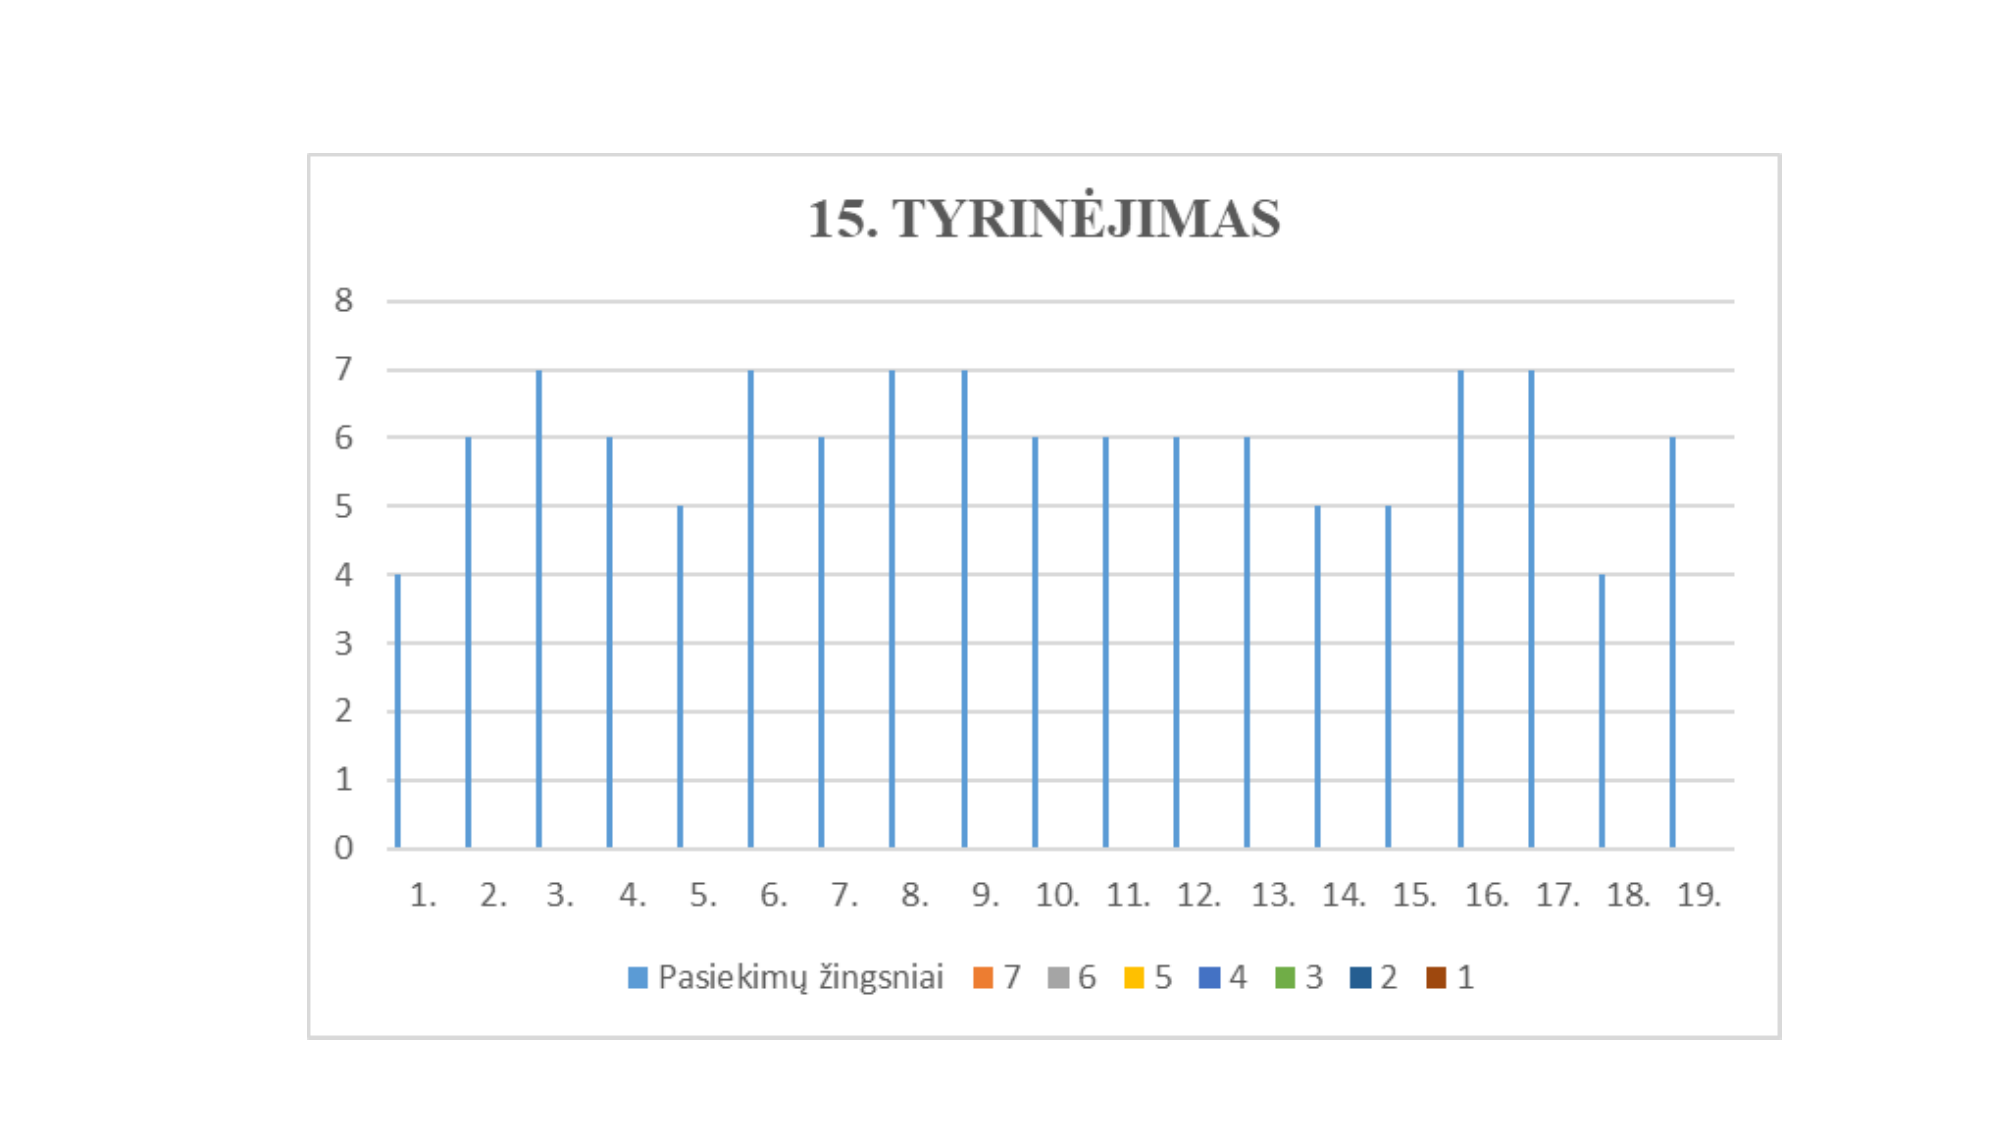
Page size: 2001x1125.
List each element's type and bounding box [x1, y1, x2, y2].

picture [307, 153, 1782, 1040]
